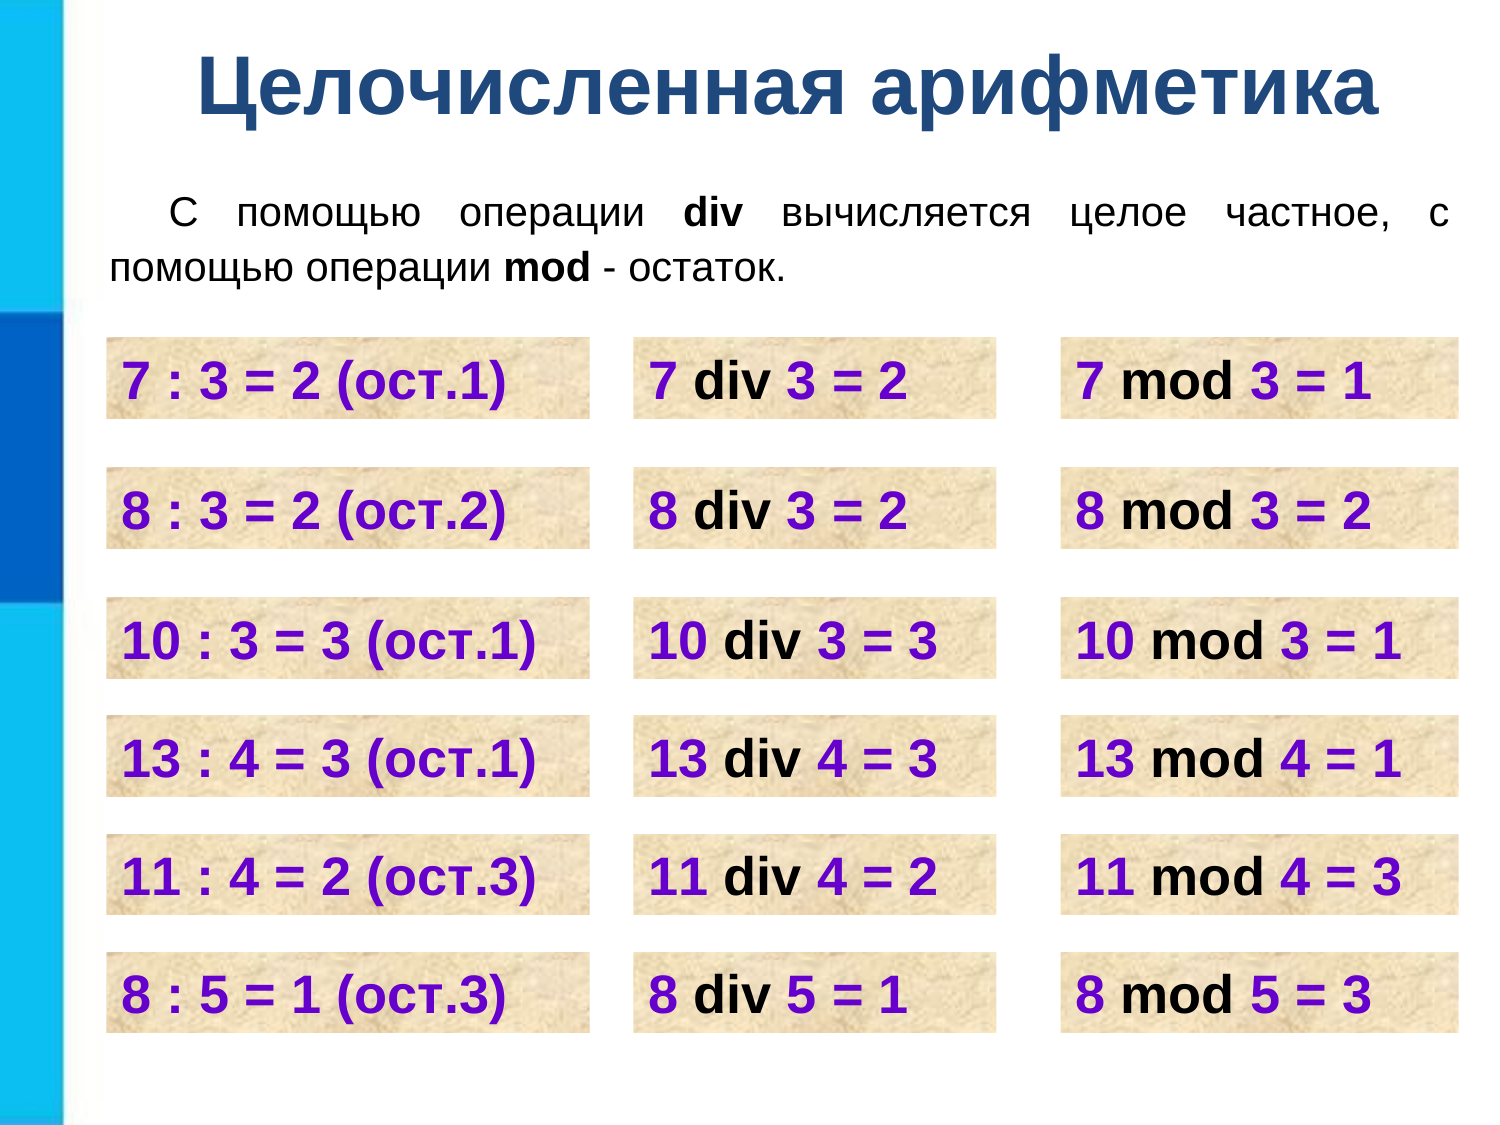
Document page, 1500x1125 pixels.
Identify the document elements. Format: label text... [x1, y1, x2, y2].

text_box 8 mod 3 = 2 [1060, 467, 1459, 549]
text_box 13 mod 4 = 1 [1060, 715, 1459, 797]
text_box С помощью операции div вычисляется целое частное, с помощью операции mod - остаток. [94, 172, 1465, 299]
picture [0, 0, 1500, 1125]
text_box 13 div 4 = 3 [633, 715, 997, 797]
text_box 11 : 4 = 2 (ост.3) [106, 834, 590, 915]
text_box 7 : 3 = 2 (ост.1) [106, 337, 590, 419]
text_box 10 mod 3 = 1 [1060, 597, 1459, 679]
text_box 8 mod 5 = 3 [1060, 952, 1459, 1033]
text_box Целочисленная арифметика [76, 42, 1500, 139]
text_box 7 div 3 = 2 [633, 337, 997, 419]
text_box 7 mod 3 = 1 [1060, 337, 1459, 419]
text_box 8 div 3 = 2 [633, 467, 997, 549]
text_box 11 div 4 = 2 [633, 834, 997, 915]
text_box 10 : 3 = 3 (ост.1) [106, 597, 590, 679]
text_box 8 div 5 = 1 [633, 952, 997, 1033]
text_box 11 mod 4 = 3 [1060, 834, 1459, 915]
text_box 8 : 3 = 2 (ост.2) [106, 467, 590, 549]
text_box 10 div 3 = 3 [633, 597, 997, 679]
text_box 8 : 5 = 1 (ост.3) [106, 952, 590, 1033]
text_box 13 : 4 = 3 (ост.1) [106, 715, 590, 797]
